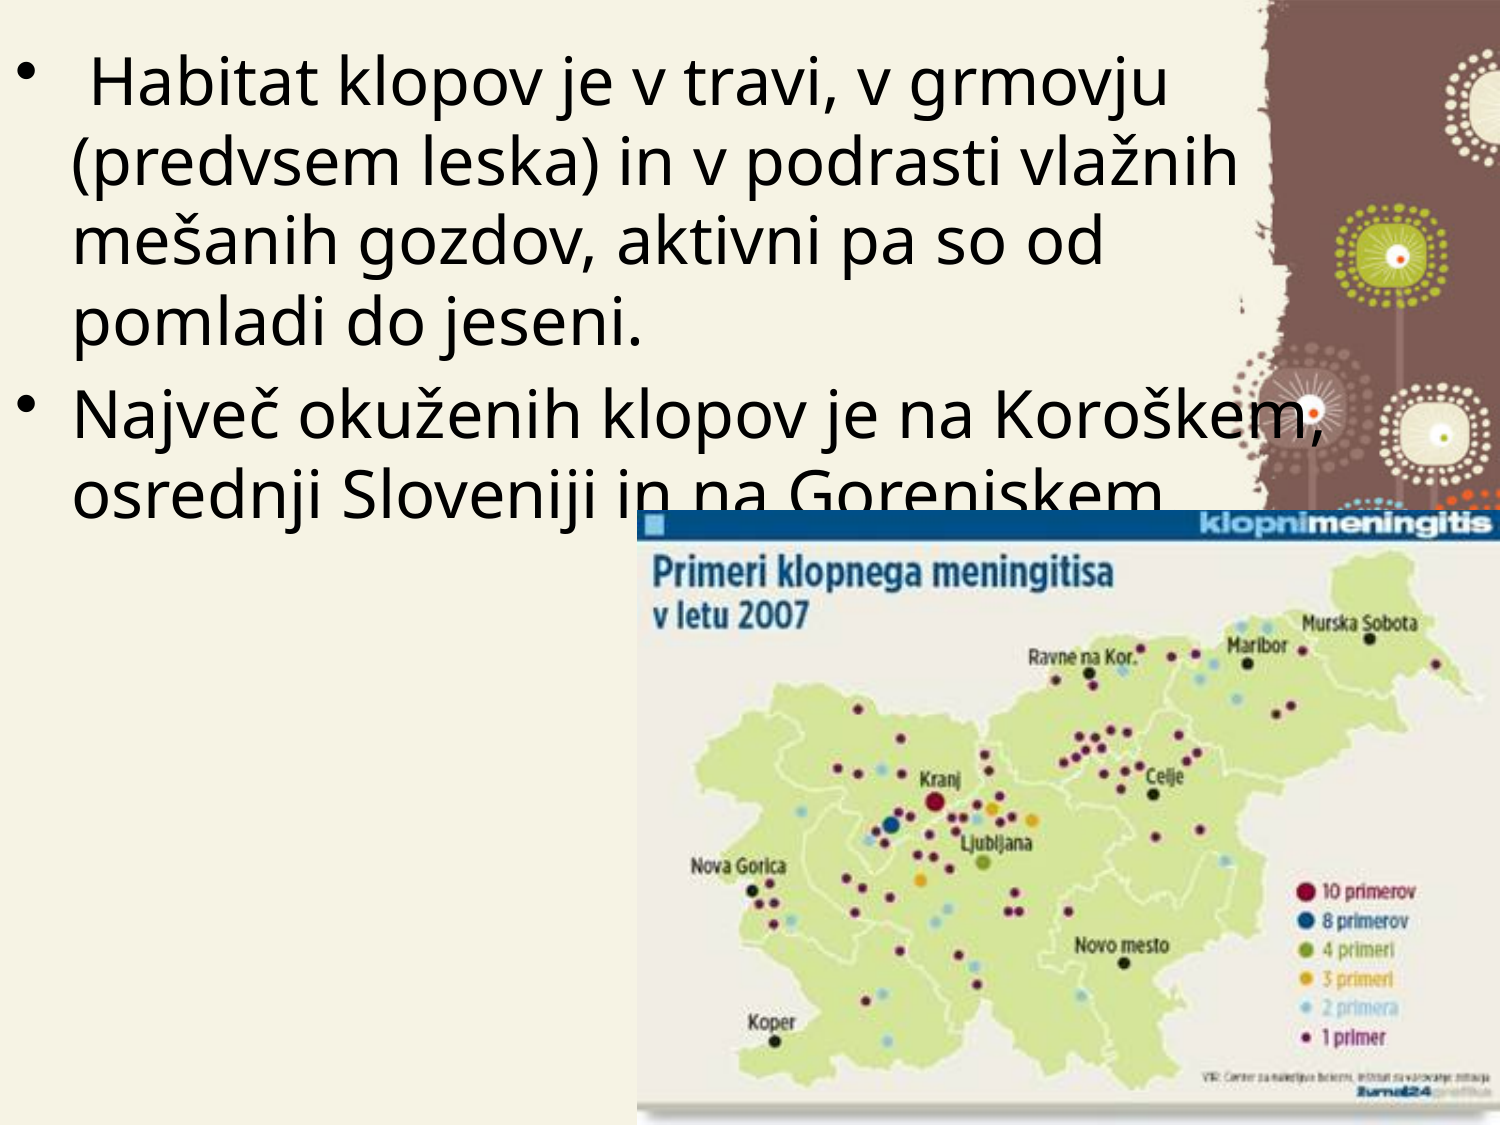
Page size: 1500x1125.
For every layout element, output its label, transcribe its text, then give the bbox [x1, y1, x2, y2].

list Habitat klopov je v travi, v grmovju (predvsem leska) in v podrasti vlažnih mešanih gozdov, aktivni pa so od pomladi do jeseni. Največ okuženih klopov je na Koroškem, osrednji Sloveniji in na Gorenjskem. [0, 31, 1350, 774]
picture [0, 0, 1500, 1125]
